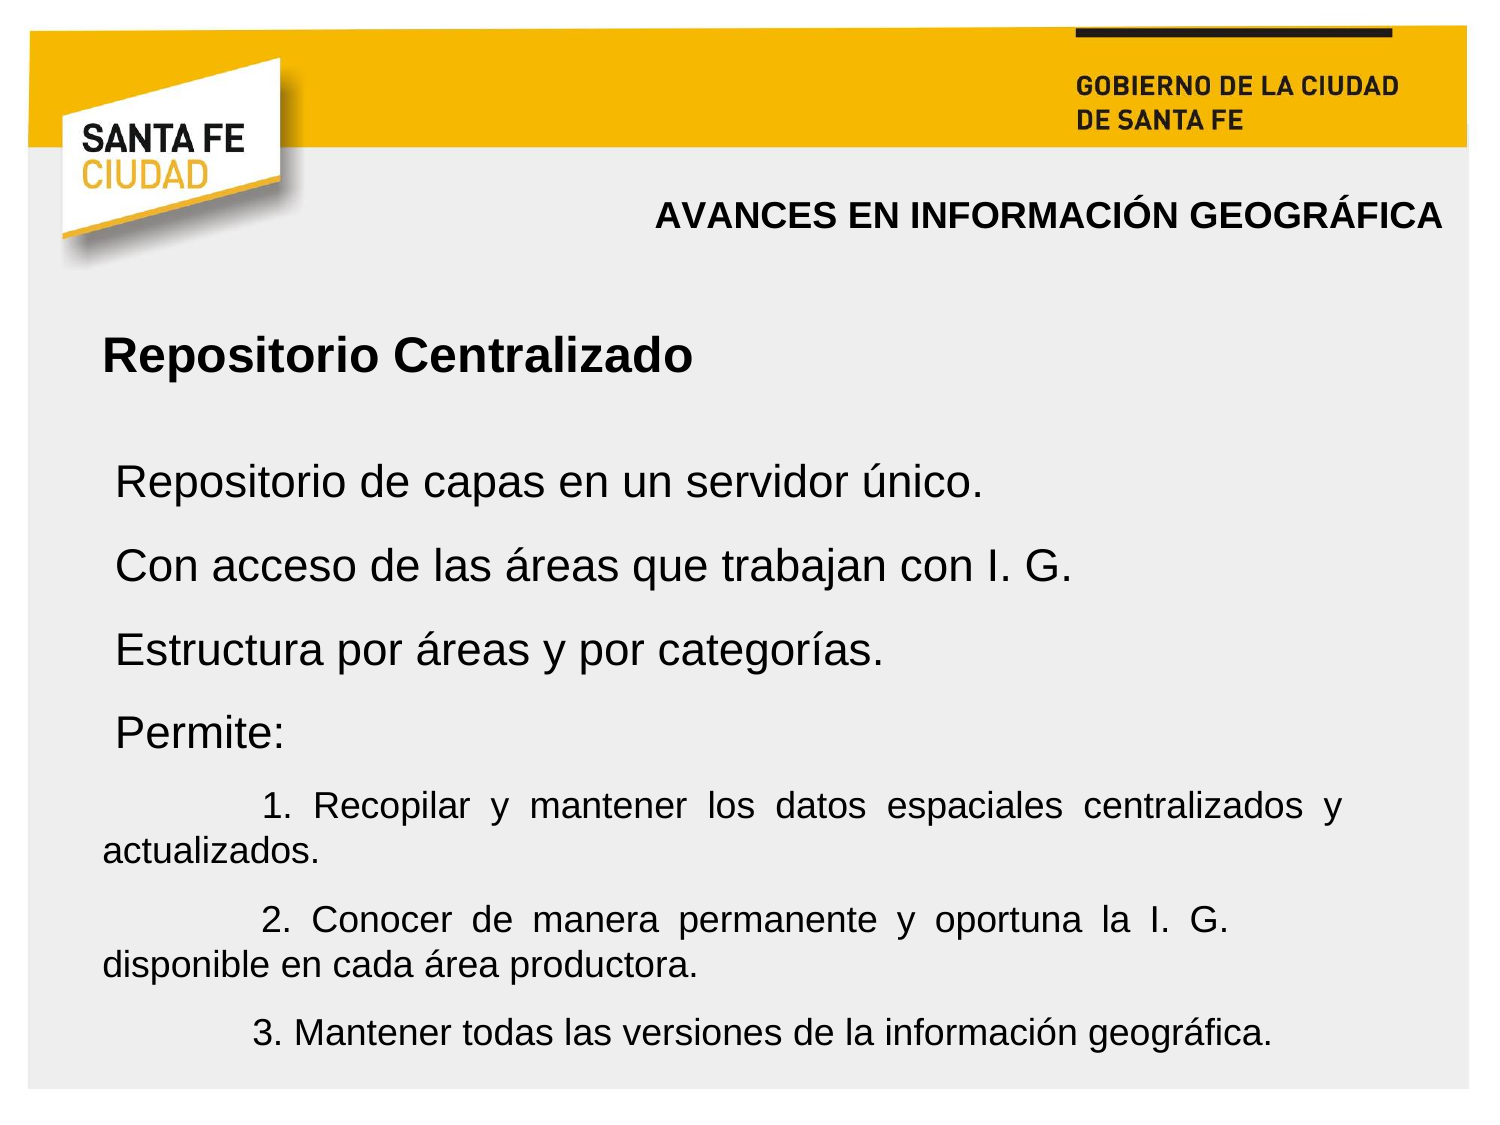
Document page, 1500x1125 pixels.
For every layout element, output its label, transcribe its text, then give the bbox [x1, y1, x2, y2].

text_box Repositorio de capas en un servidor único. Con acceso de las áreas que trabajan con I. G. Estructura por áreas y por categorías. Permite: 1. Recopilar y mantener los datos espaciales centralizados y actualizados. 2. Conocer de manera permanente y oportuna la I. G. disponible en cada área productora. 3. Mantener todas las versiones de la información geográfica. [87, 444, 1413, 1061]
text_box AVANCES EN INFORMACIÓN GEOGRÁFICA [537, 183, 1459, 244]
picture [0, 1, 1500, 1124]
text_box Repositorio Centralizado [87, 314, 1163, 390]
